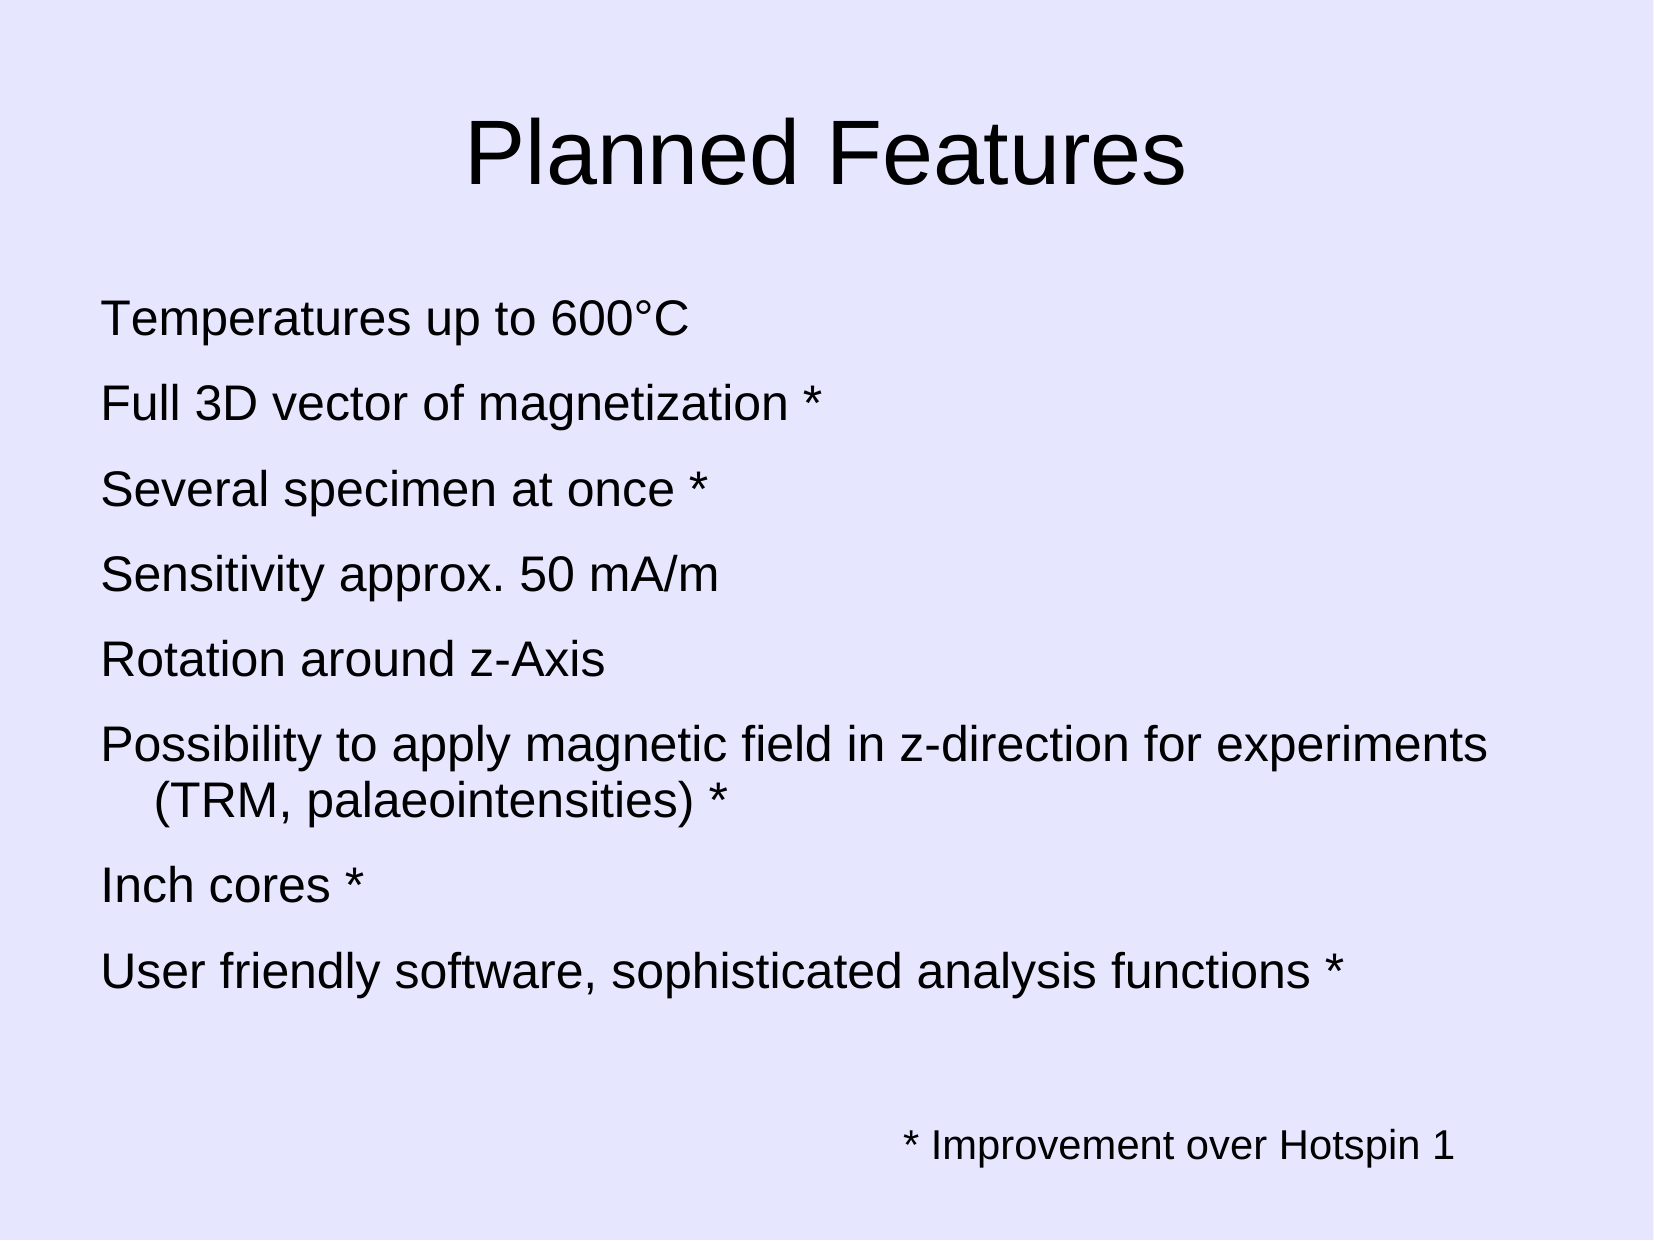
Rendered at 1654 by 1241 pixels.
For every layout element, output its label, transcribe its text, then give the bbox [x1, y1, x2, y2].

text_box * Improvement over Hotspin 1 [903, 1122, 1456, 1169]
title Planned Features [82, 49, 1571, 257]
list Temperatures up to 600°C Full 3D vector of magnetization * Several specimen at once * Sensitivity approx. 50 mA/m Rotation around z-Axis Possibility to apply magnetic field in z-direction for experiments (TRM, palaeointensities) * Inch cores * User friendly software, sophisticated analysis functions * [82, 290, 1536, 1109]
